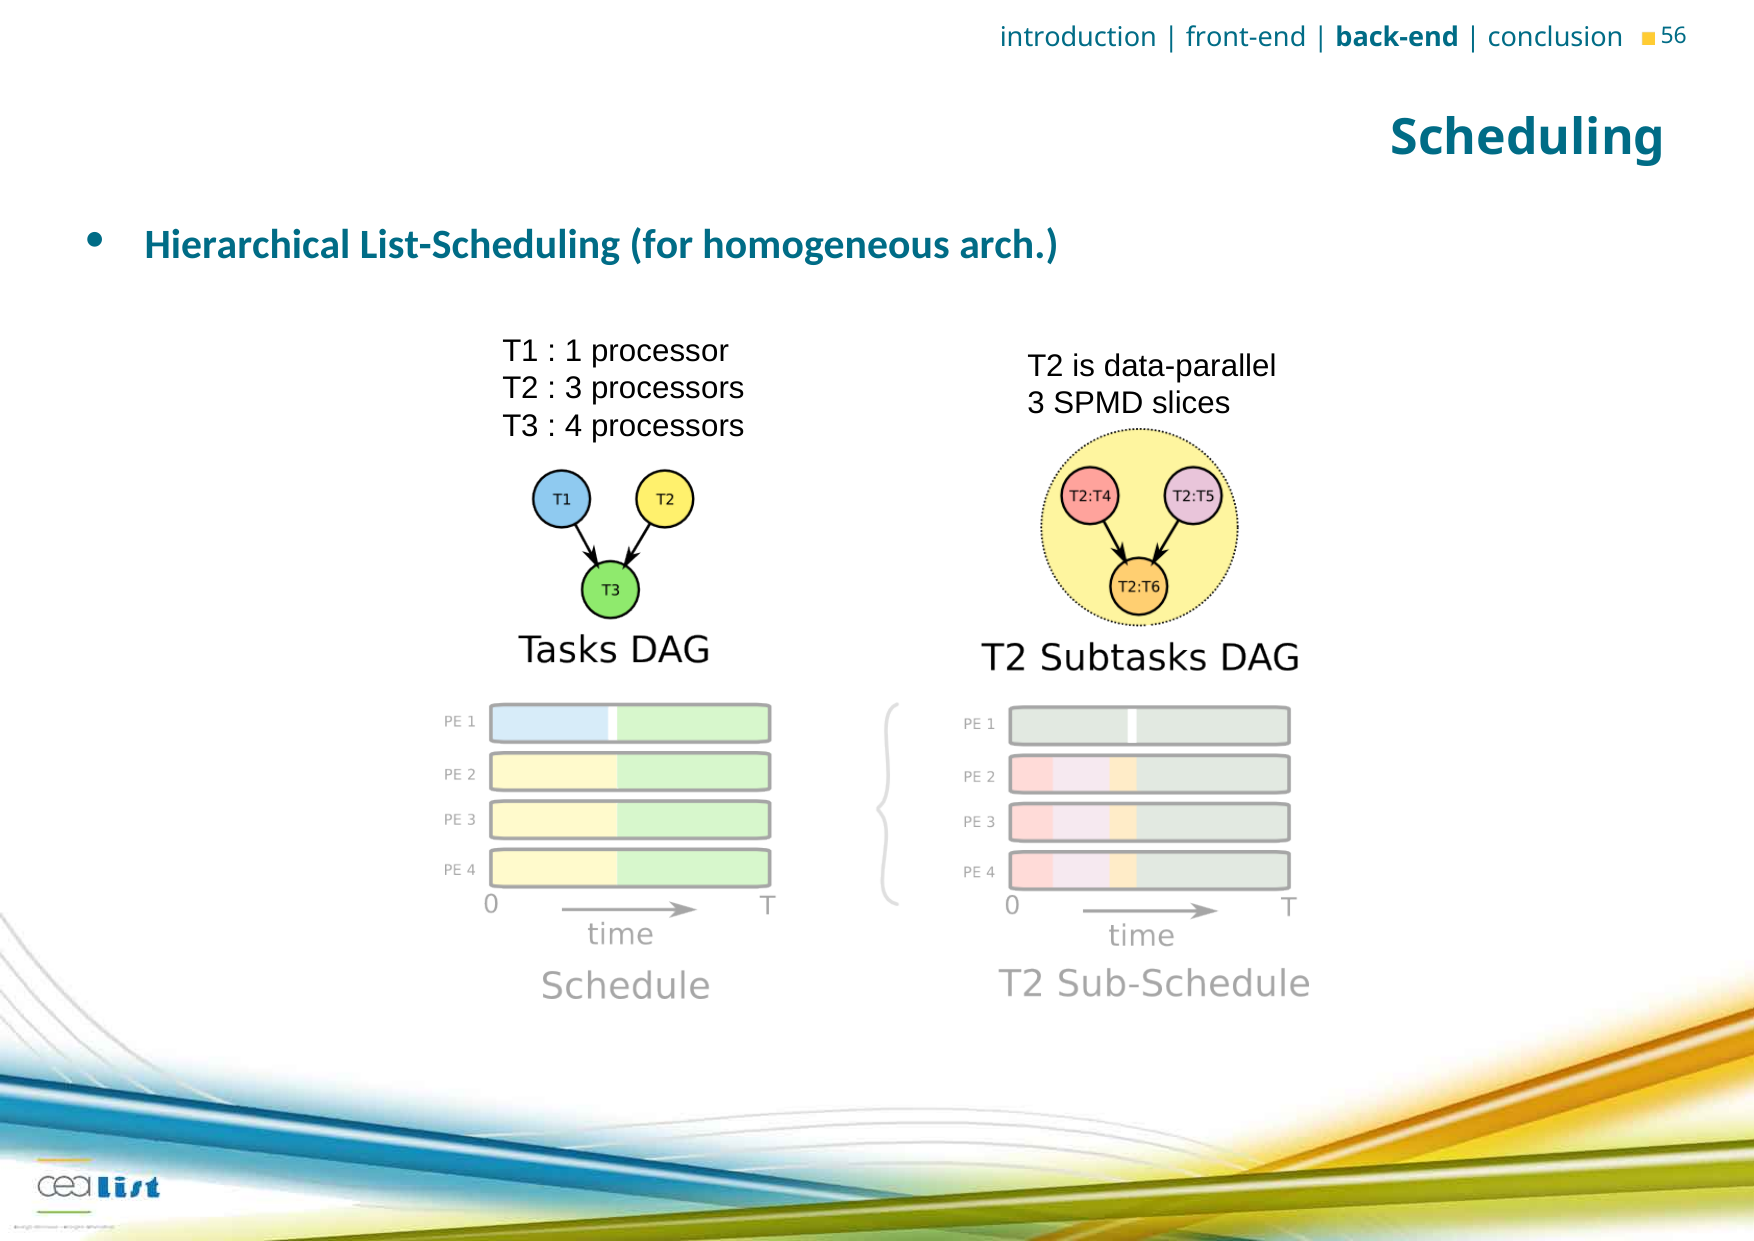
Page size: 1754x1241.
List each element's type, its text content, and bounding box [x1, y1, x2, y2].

text_box T2 is data-parallel 3 SPMD slices [1012, 337, 1293, 428]
text_box [375, 673, 1351, 1011]
title introduction | front-end | back-end | conclusion [404, 11, 1640, 61]
title Scheduling [72, 86, 1683, 183]
text_box T1 : 1 processor T2 : 3 processors T3 : 4 processors [487, 322, 761, 451]
picture [0, 0, 1754, 1241]
list Hierarchical List-Scheduling (for homogeneous arch.) [68, 208, 1679, 1021]
text_box <number> [1640, 12, 1704, 60]
